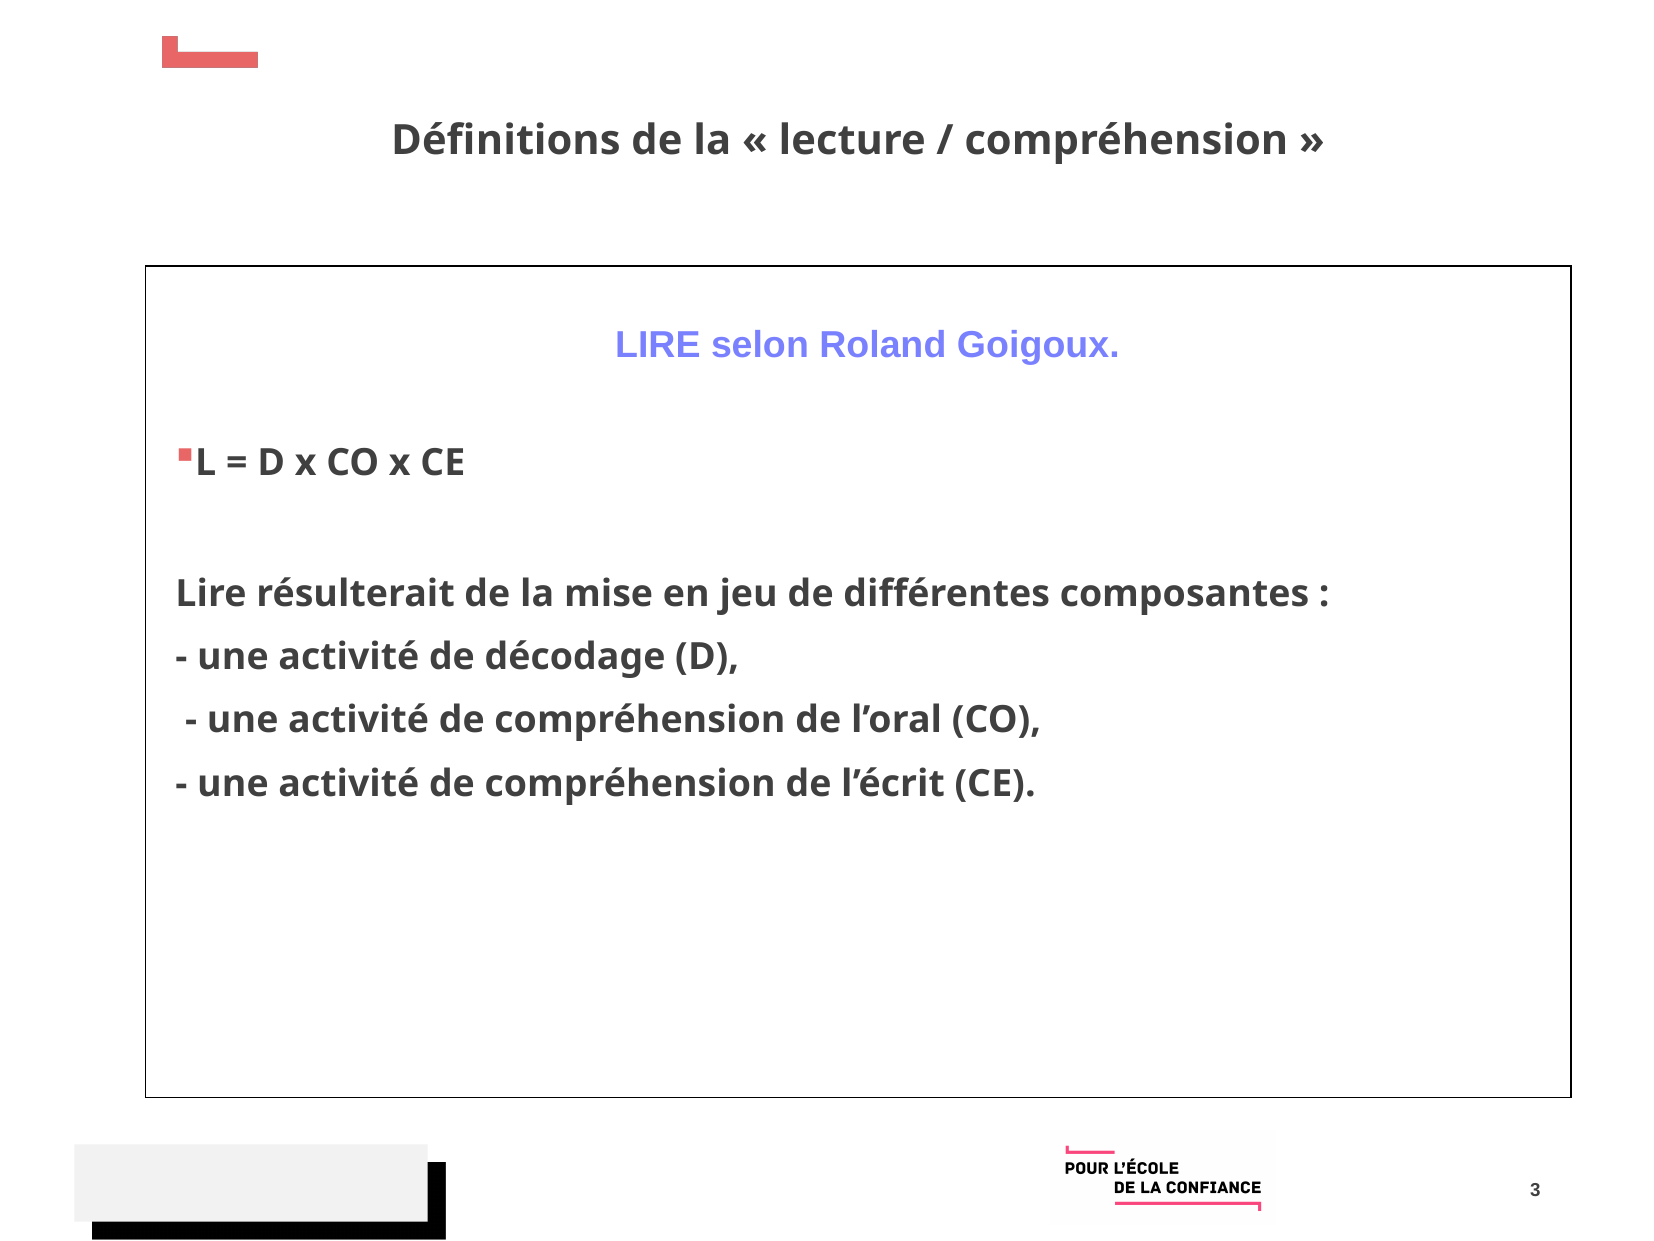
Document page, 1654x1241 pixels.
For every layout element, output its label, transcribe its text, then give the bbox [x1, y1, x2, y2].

picture [161, 35, 259, 69]
list LIRE selon Roland Goigoux. L = D x CO x CE Lire résulterait de la mise en jeu de différentes composantes : - une activité de décodage (D), - une activité de compréhension de l’oral (CO), - une activité de compréhension de l’écrit (CE). [145, 266, 1571, 1098]
picture [1049, 1130, 1279, 1227]
text_box <numéro> [1473, 1155, 1556, 1222]
text_box [74, 1144, 428, 1222]
title Définitions de la « lecture / compréhension » [145, 67, 1571, 209]
